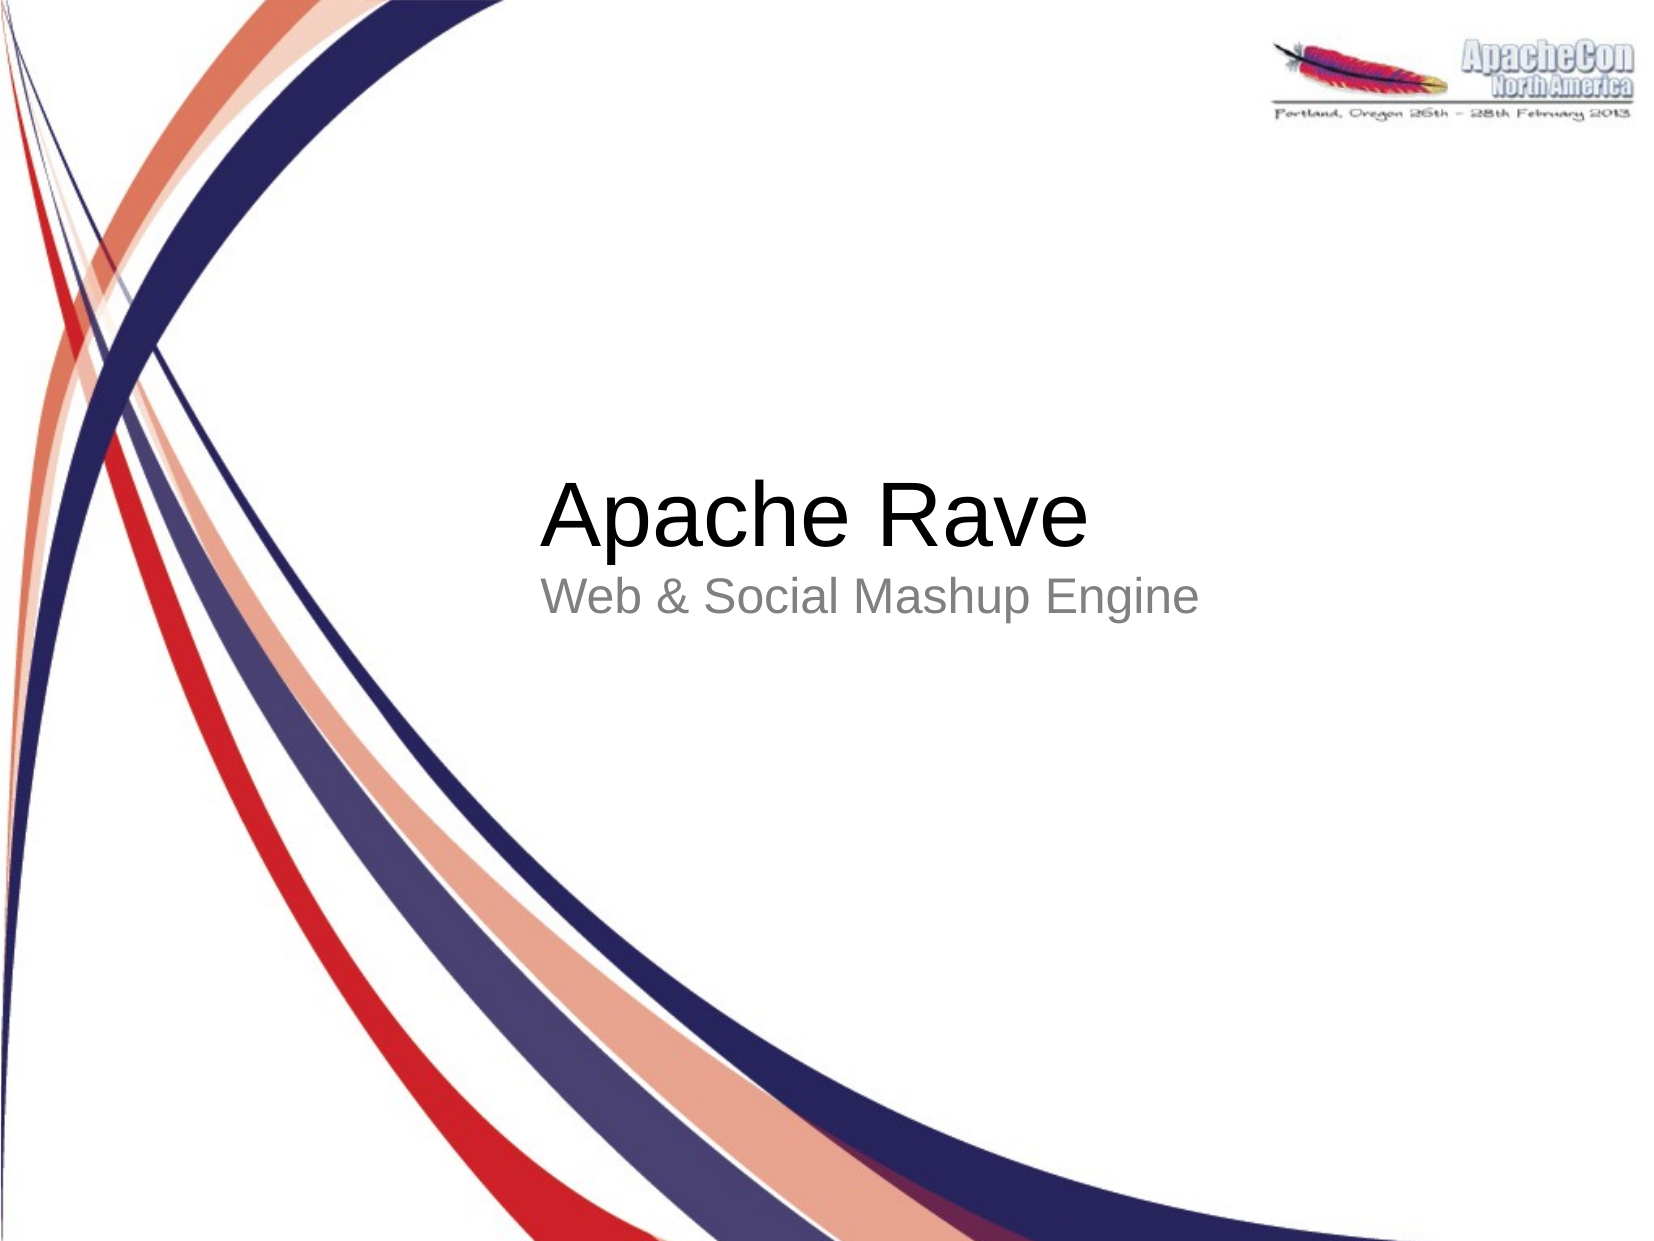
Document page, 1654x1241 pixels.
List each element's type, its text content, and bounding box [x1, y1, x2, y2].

title Apache Rave [212, 414, 1419, 615]
picture [0, 0, 1654, 1241]
text_box Web & Social Mashup Engine [525, 560, 1262, 680]
